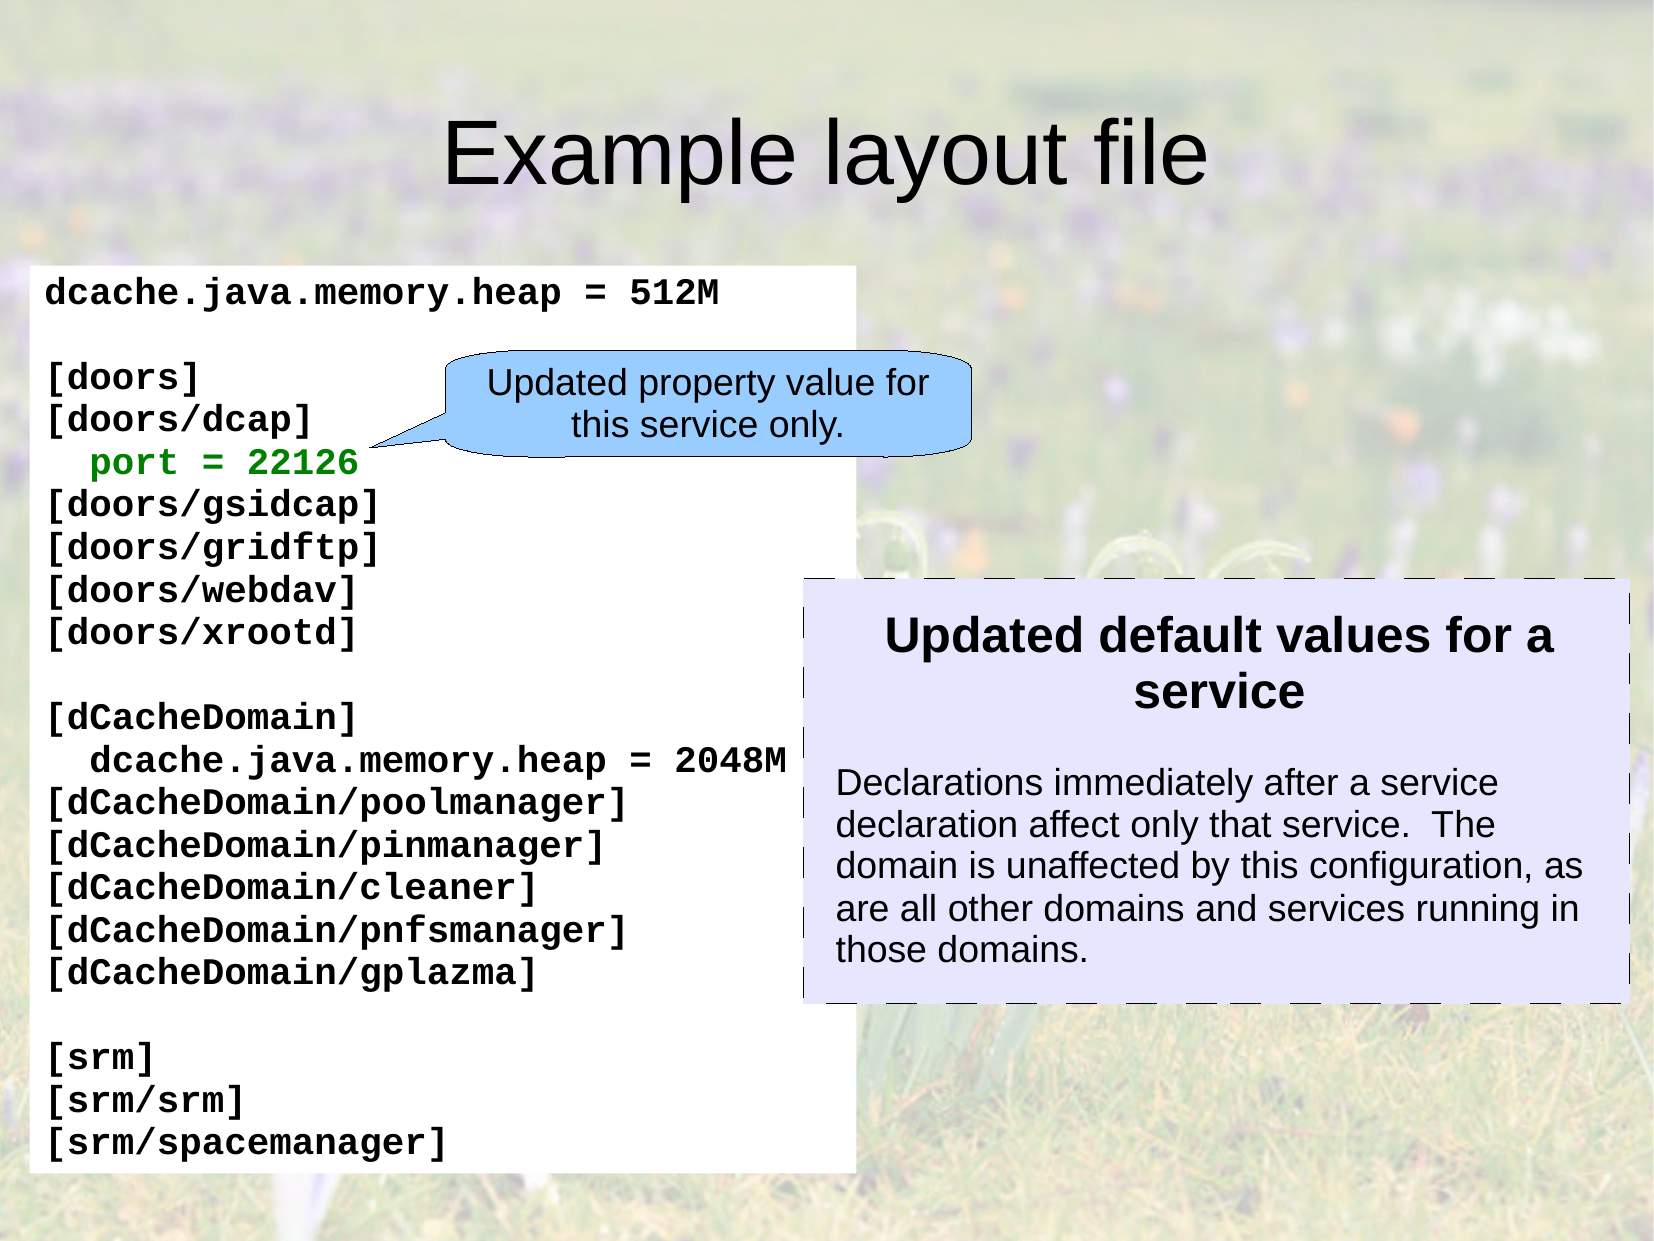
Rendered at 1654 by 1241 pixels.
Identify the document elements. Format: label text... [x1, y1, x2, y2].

text_box dcache.java.memory.heap = 512M [doors] [doors/dcap] port = 22126 [doors/gsidcap] [doors/gridftp] [doors/webdav] [doors/xrootd] [dCacheDomain] dcache.java.memory.heap = 2048M [dCacheDomain/poolmanager] [dCacheDomain/pinmanager] [dCacheDomain/cleaner] [dCacheDomain/pnfsmanager] [dCacheDomain/gplazma] [srm] [srm/srm] [srm/spacemanager] [29, 265, 857, 1174]
title Example layout file [82, 49, 1571, 257]
picture [0, 0, 1654, 1241]
text_box [803, 578, 1630, 1004]
text_box Updated default values for a service Declarations immediately after a service declaration affect only that service. The domain is unaffected by this configuration, as are all other domains and services running in those domains. [820, 600, 1619, 980]
text_box Updated property value for this service only. [369, 350, 972, 458]
